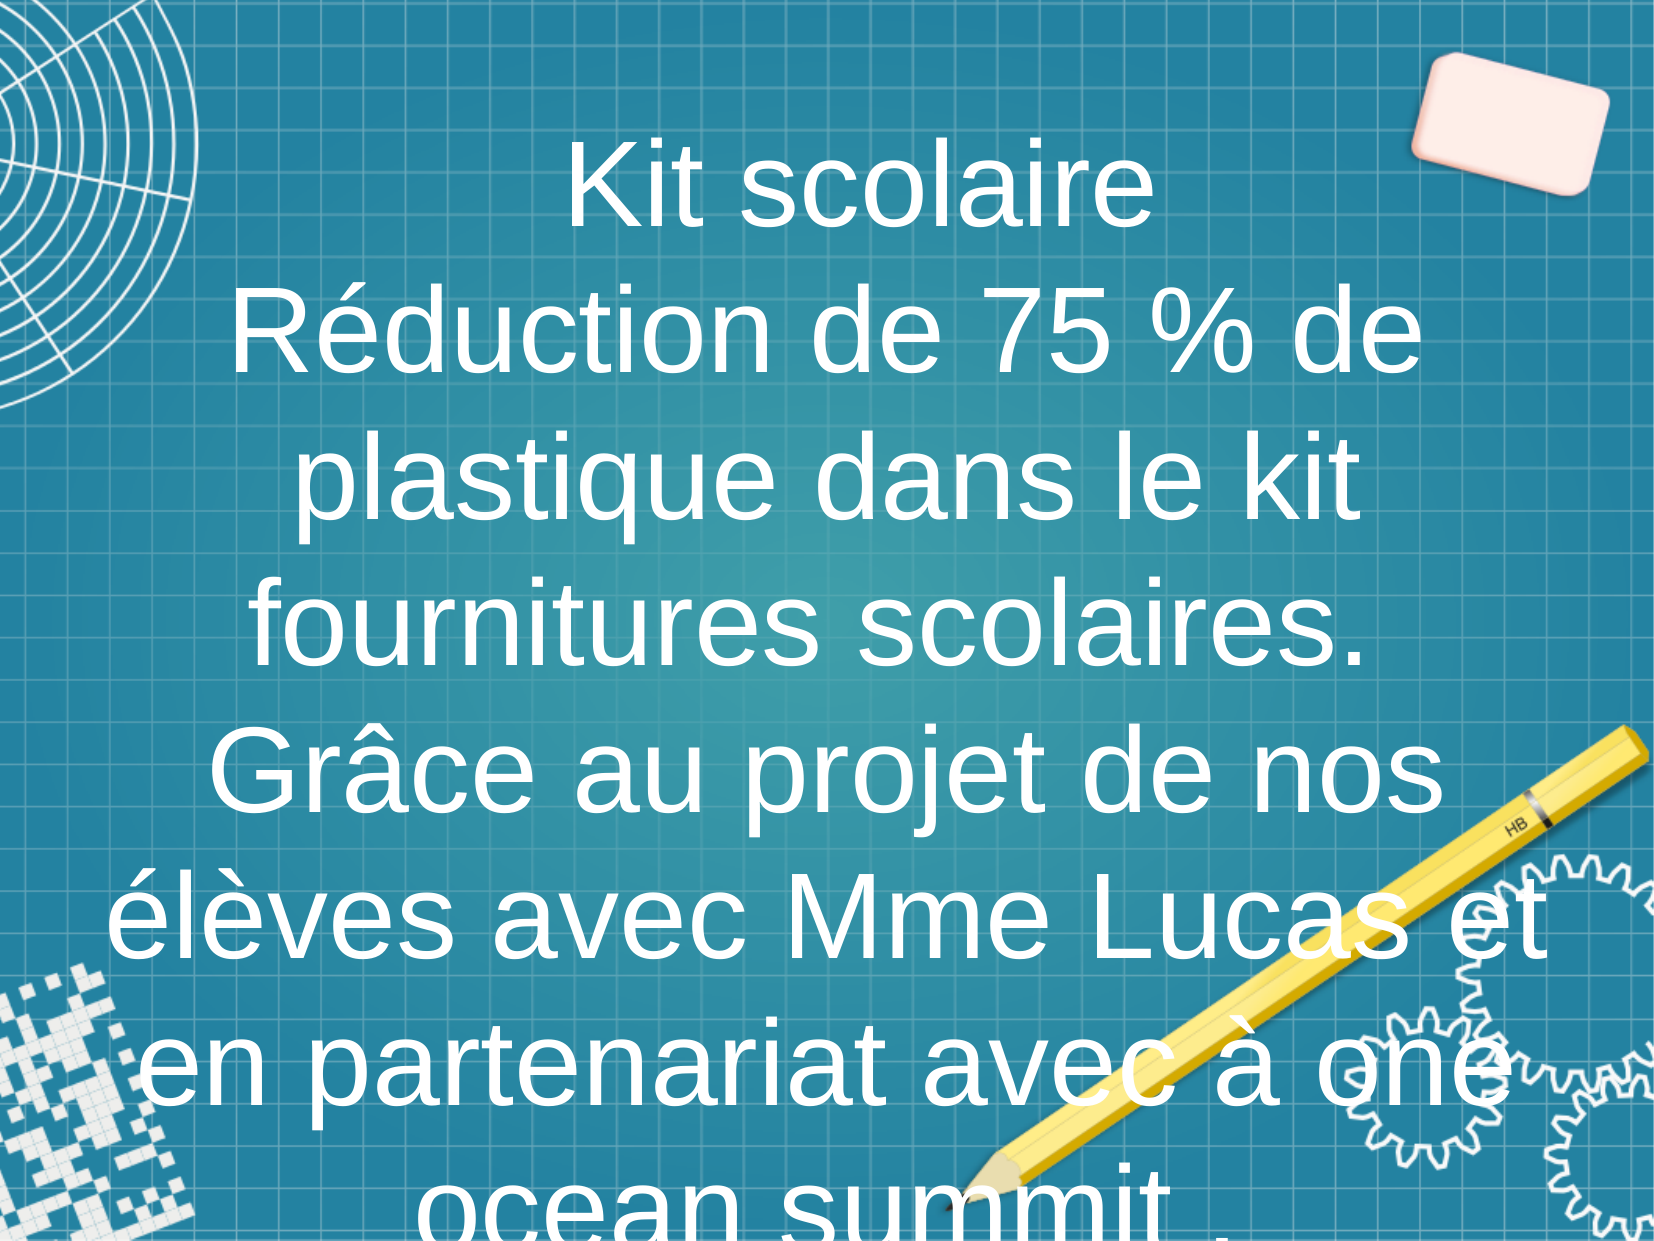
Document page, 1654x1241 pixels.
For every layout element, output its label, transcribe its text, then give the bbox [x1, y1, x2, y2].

title Kit scolaire Réduction de 75 % de plastique dans le kit fournitures scolaires. Grâce au projet de nos élèves avec Mme Lucas et en partenariat avec à one ocean summit . I [82, 0, 1571, 1241]
